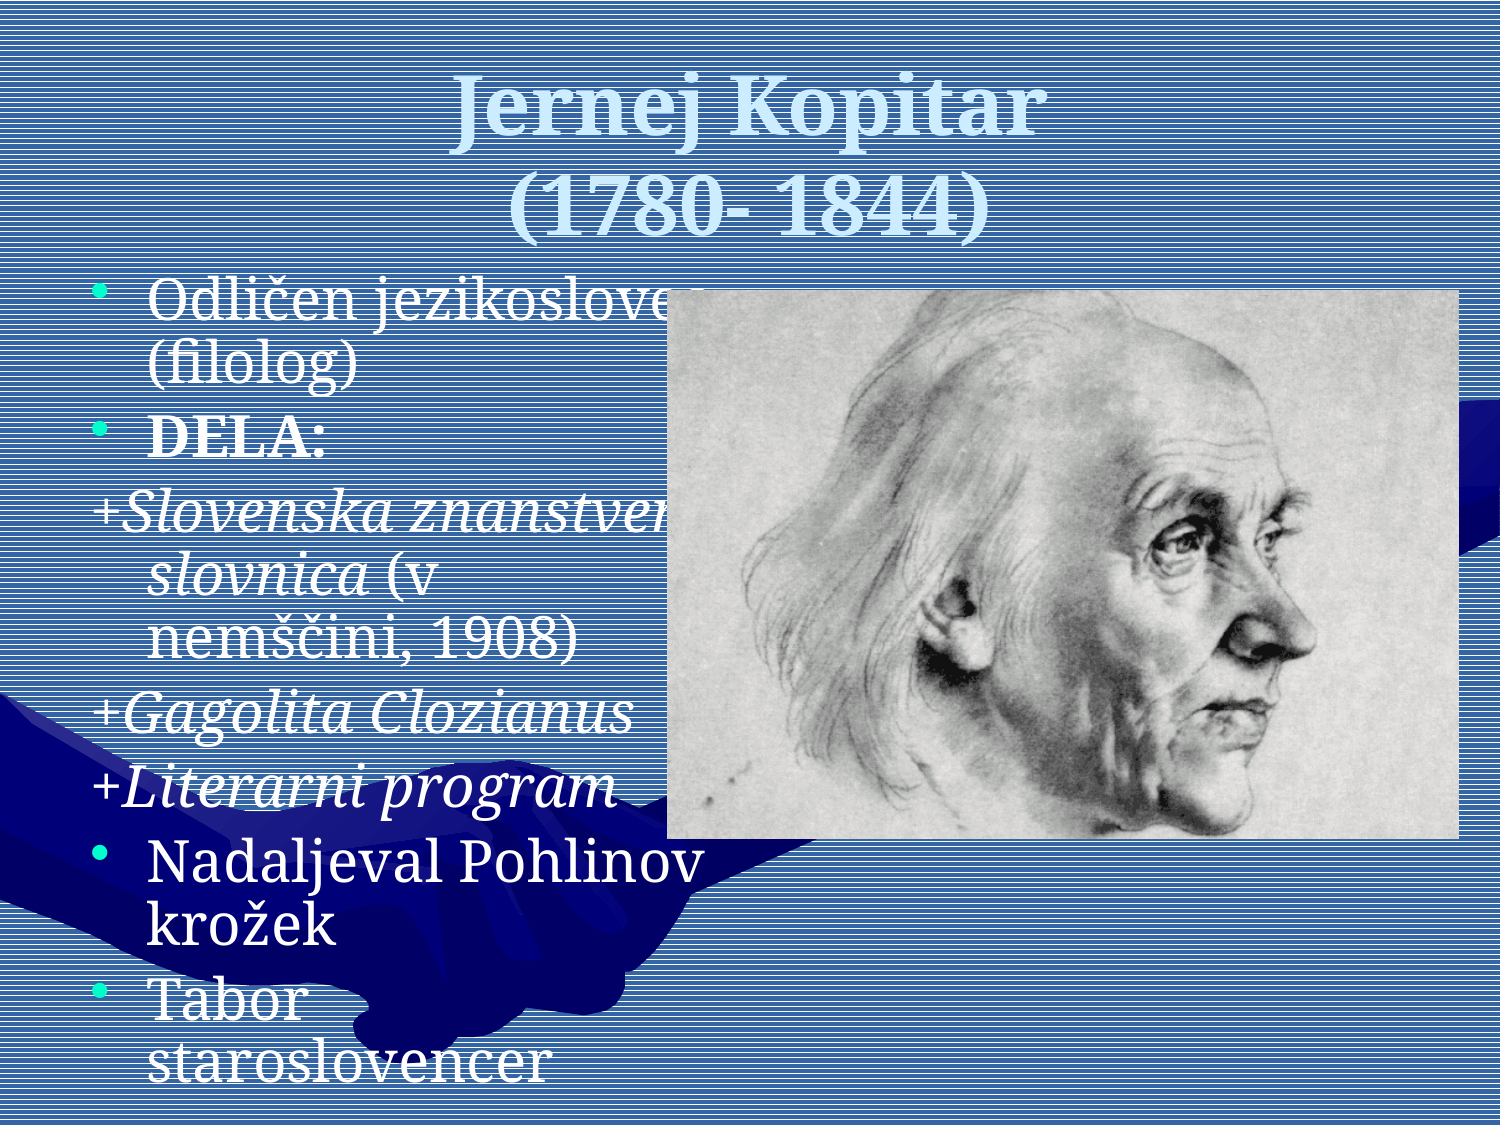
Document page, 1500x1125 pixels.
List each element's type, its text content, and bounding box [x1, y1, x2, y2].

title Jernej Kopitar (1780- 1844) [75, 45, 1425, 233]
picture [667, 290, 1459, 839]
list Odličen jezikoslovec (filolog) DELA: +Slovenska znanstvena slovnica (v nemščini, 1908) +Gagolita Clozianus +Literarni program Nadaljeval Pohlinov krožek Tabor staroslovencer [75, 262, 738, 1000]
